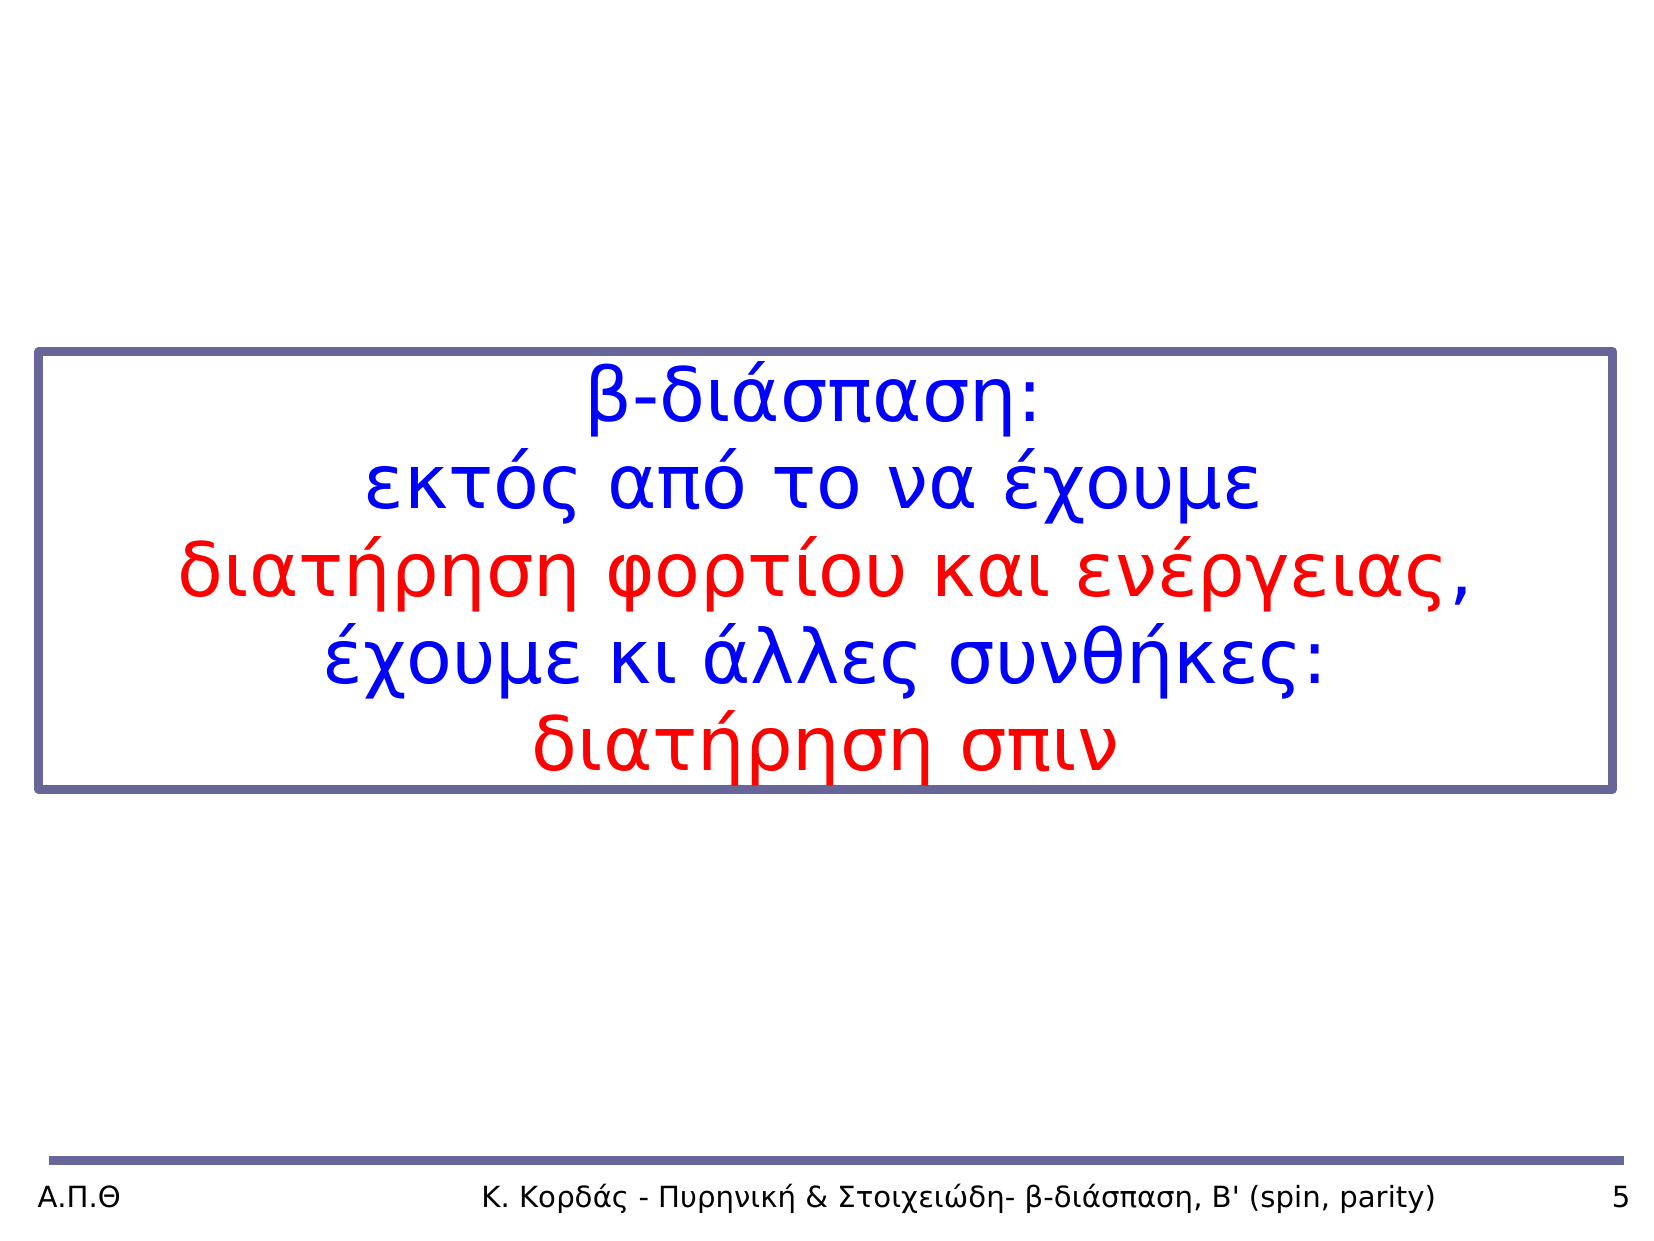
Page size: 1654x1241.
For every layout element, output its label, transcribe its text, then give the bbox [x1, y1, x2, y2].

title β-διάσπαση: εκτός από το να έχουμε διατήρηση φορτίου και ενέργειας, έχουμε κι άλλες συνθήκες: διατήρηση σπιν [38, 351, 1613, 790]
